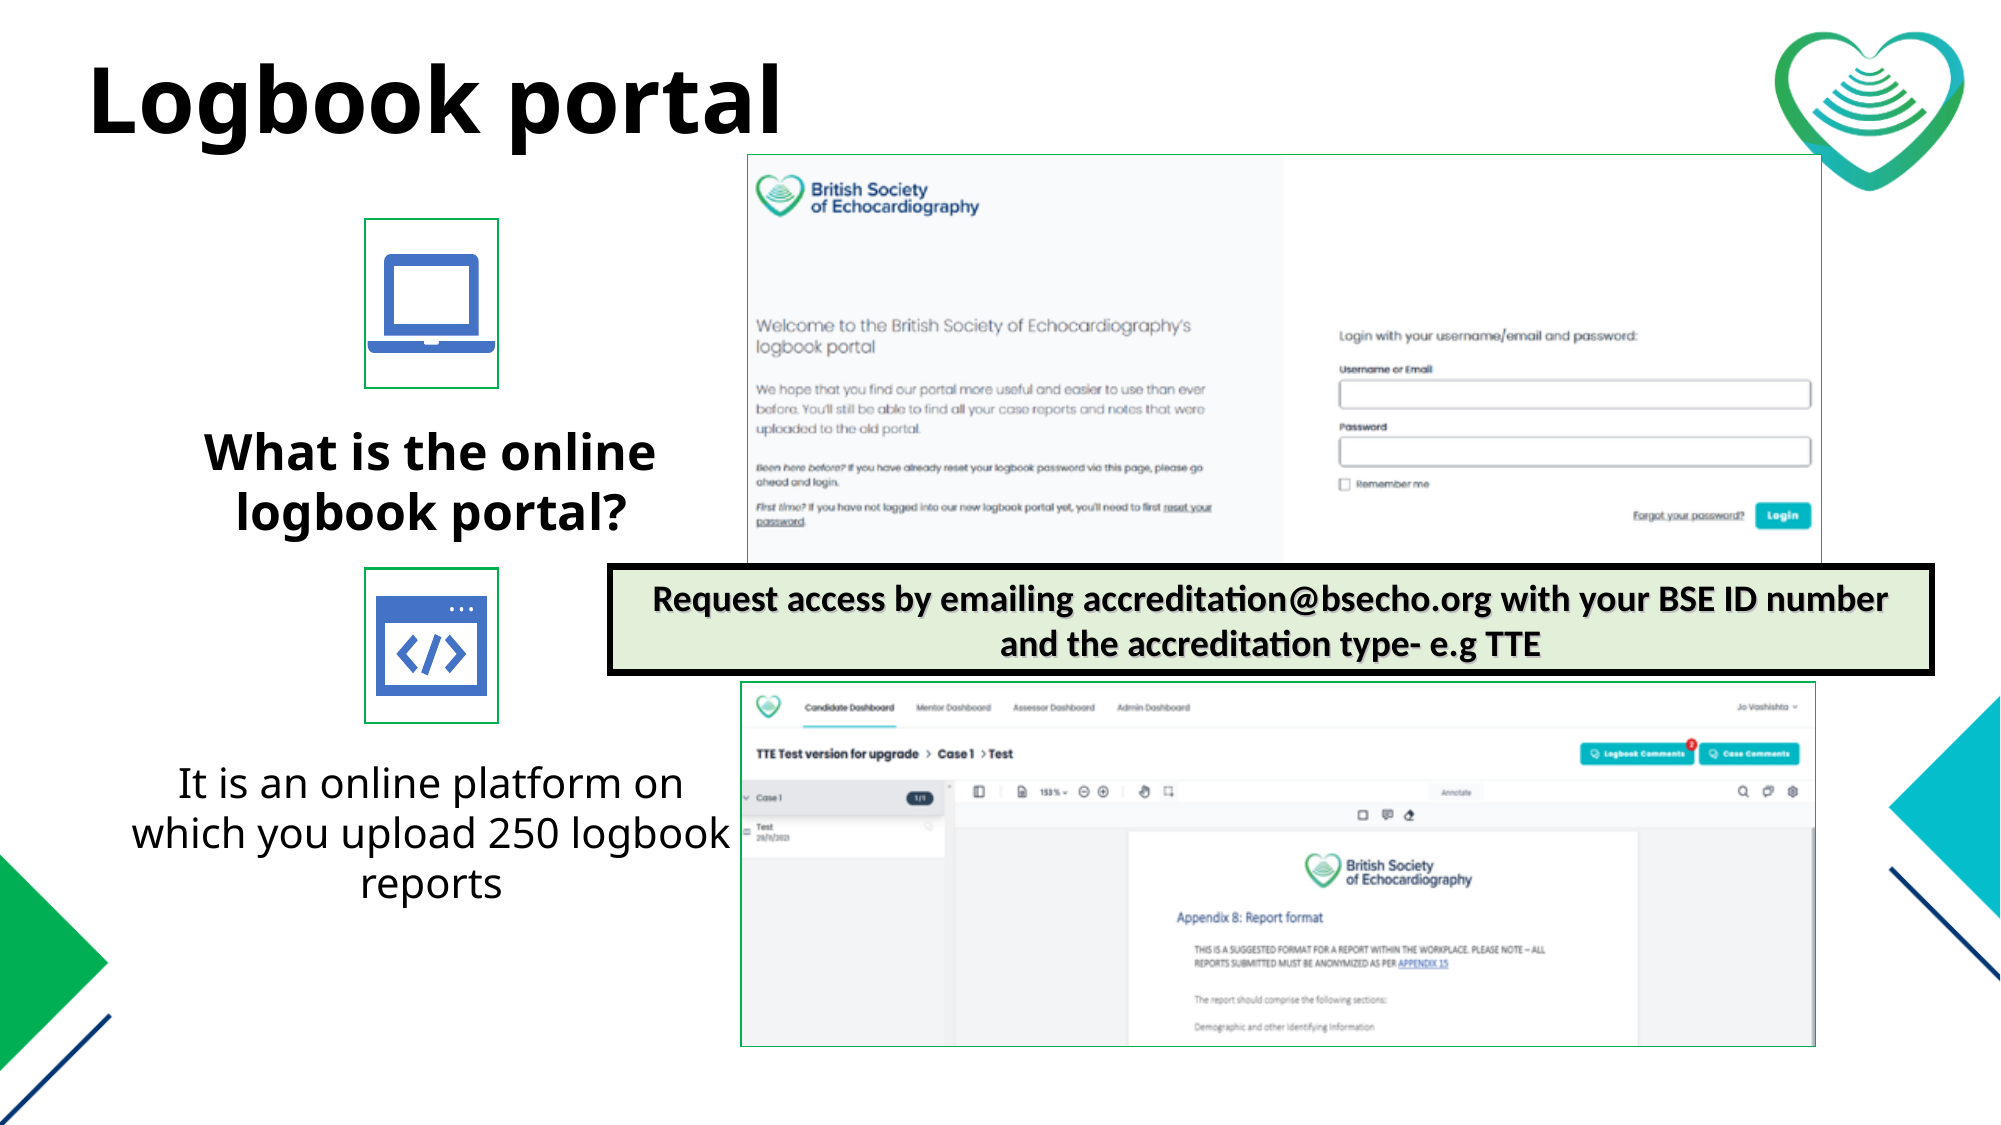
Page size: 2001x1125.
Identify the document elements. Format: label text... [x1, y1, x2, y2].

title Logbook portal [163, 46, 1797, 265]
picture [748, 155, 1821, 563]
text_box What is the online logbook portal? [127, 420, 736, 546]
picture [741, 682, 1815, 1046]
text_box Request access by emailing accreditation@bsecho.org with your BSE ID number and the accreditation type- e.g TTE [609, 566, 1932, 673]
text_box [365, 219, 498, 388]
text_box It is an online platform on which you upload 250 logbook reports [120, 757, 742, 995]
text_box [365, 569, 498, 723]
